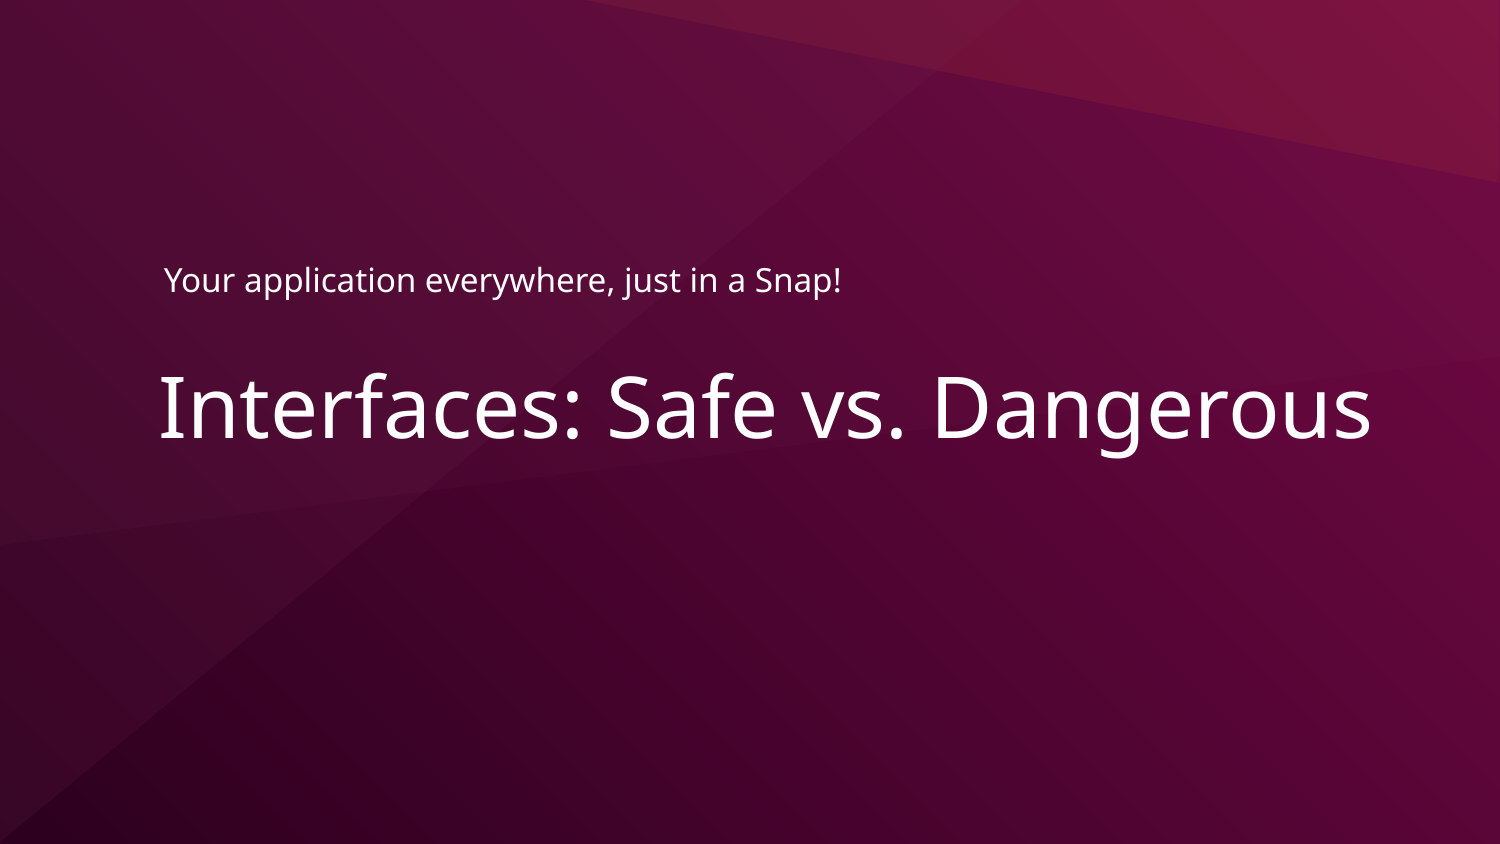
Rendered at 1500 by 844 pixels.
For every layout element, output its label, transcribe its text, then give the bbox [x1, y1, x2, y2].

title Interfaces: Safe vs. Dangerous [158, 352, 1378, 607]
subtitle Your application everywhere, just in a Snap! [163, 259, 940, 324]
